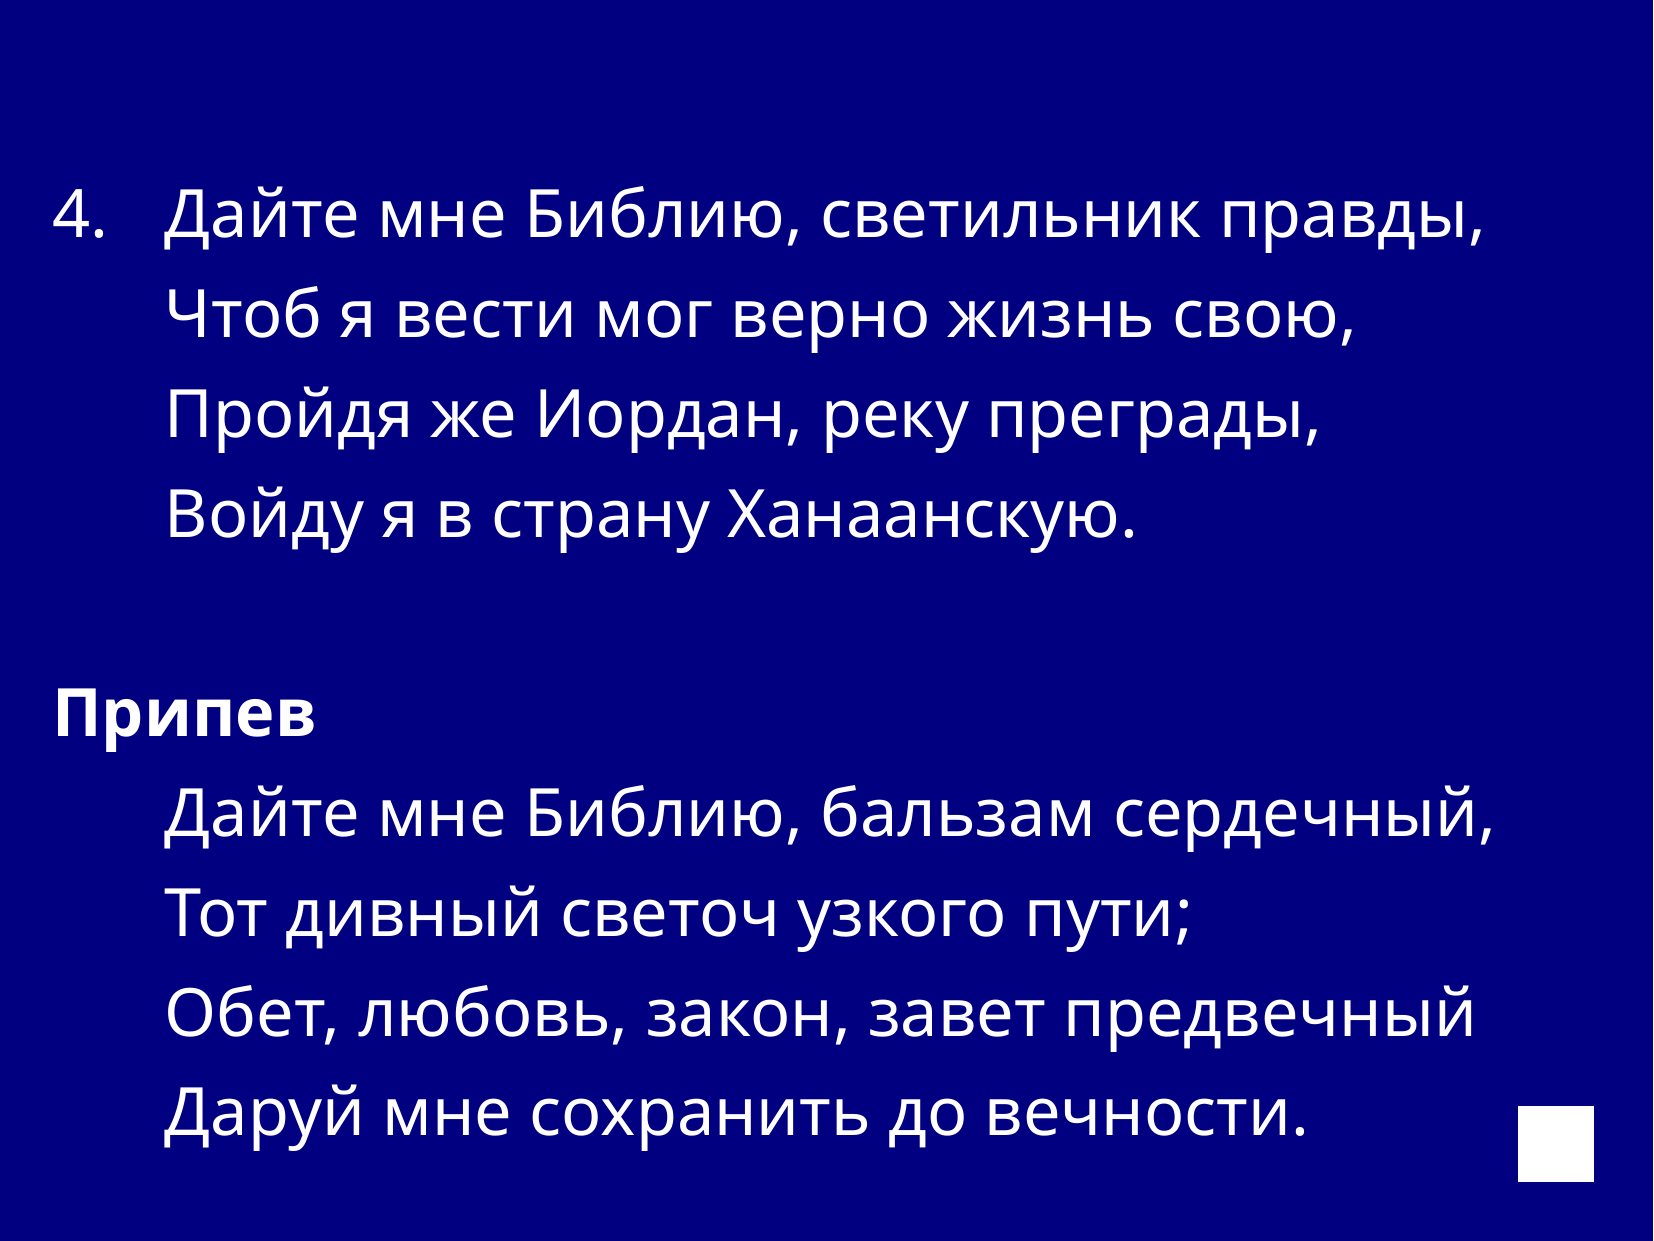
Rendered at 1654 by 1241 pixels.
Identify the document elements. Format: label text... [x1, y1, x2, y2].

text_box 4. Дайте мне Библию, светильник правды, Чтоб я вести мог верно жизнь свою, Пройдя же Иордан, реку преграды, Войду я в страну Ханаанскую. Припев Дайте мне Библию, бальзам сердечный, Тот дивный светоч узкого пути; Обет, любовь, закон, завет предвечный Даруй мне сохранить до вечности. [37, 150, 1653, 1163]
text_box [1518, 1163, 1594, 1182]
